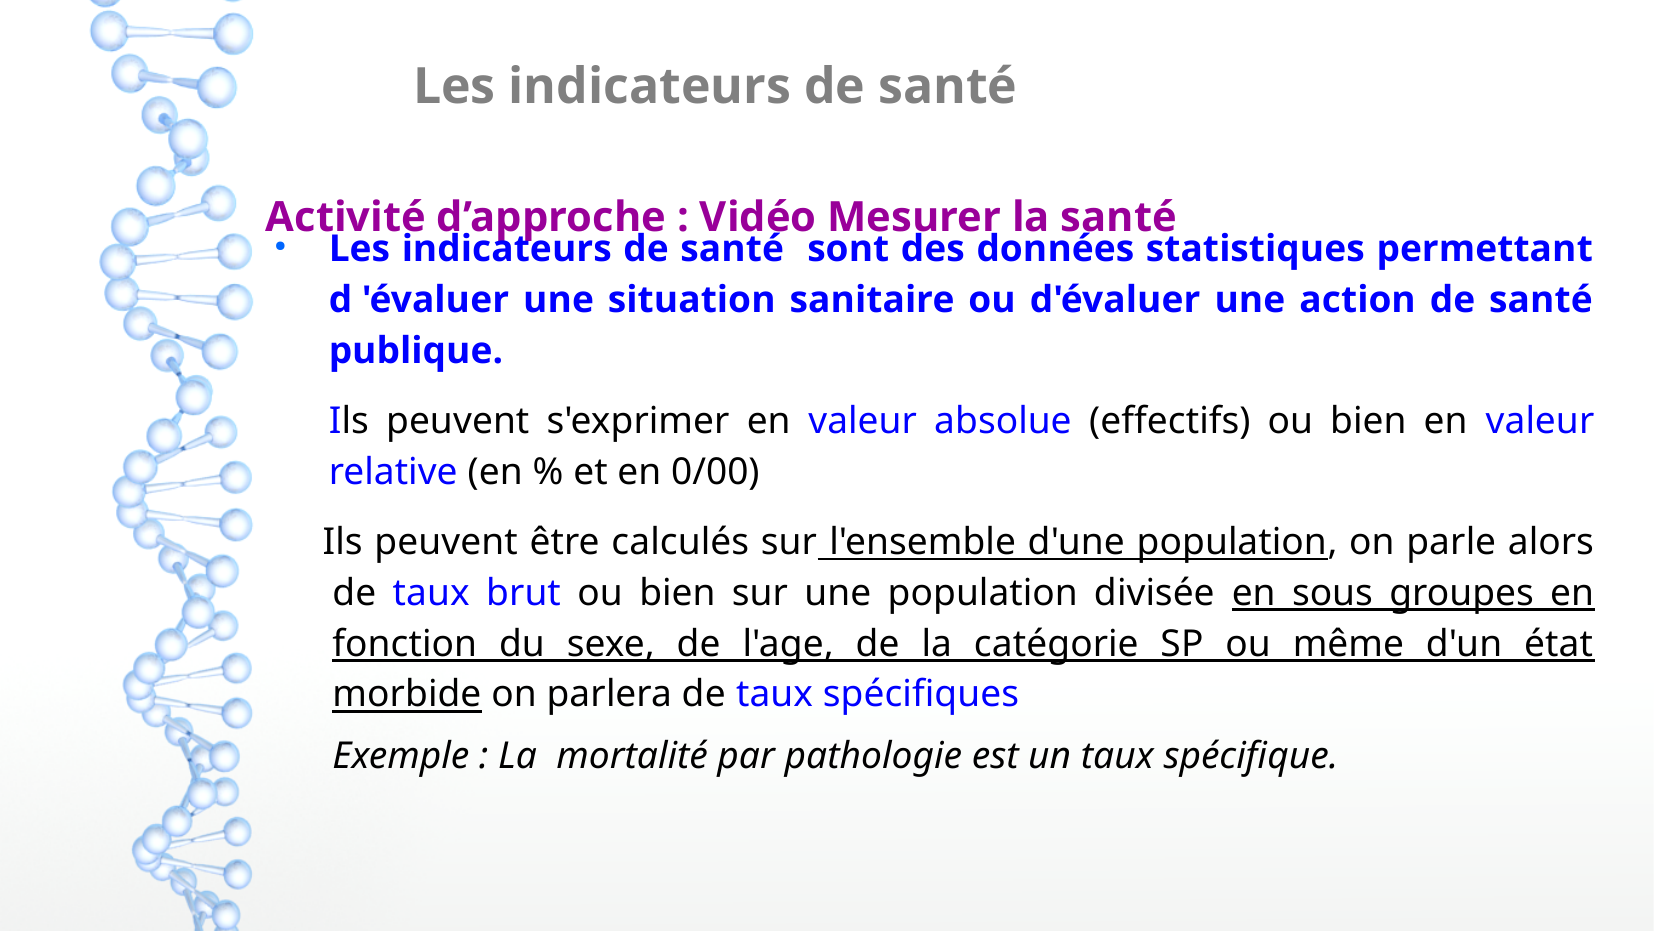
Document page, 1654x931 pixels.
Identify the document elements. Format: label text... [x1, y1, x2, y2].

list Les indicateurs de santé sont des données statistiques permettant d 'évaluer une situation sanitaire ou d'évaluer une action de santé publique. Ils peuvent s'exprimer en valeur absolue (effectifs) ou bien en valeur relative (en % et en 0/00) Ils peuvent être calculés sur l'ensemble d'une population, on parle alors de taux brut ou bien sur une population divisée en sous groupes en fonction du sexe, de l'age, de la catégorie SP ou même d'un état morbide on parlera de taux spécifiques Exemple : La mortalité par pathologie est un taux spécifique. [265, 151, 1595, 782]
picture [0, 0, 1654, 931]
title Les indicateurs de santé Activité d’approche : Vidéo Mesurer la santé [265, 67, 1595, 151]
